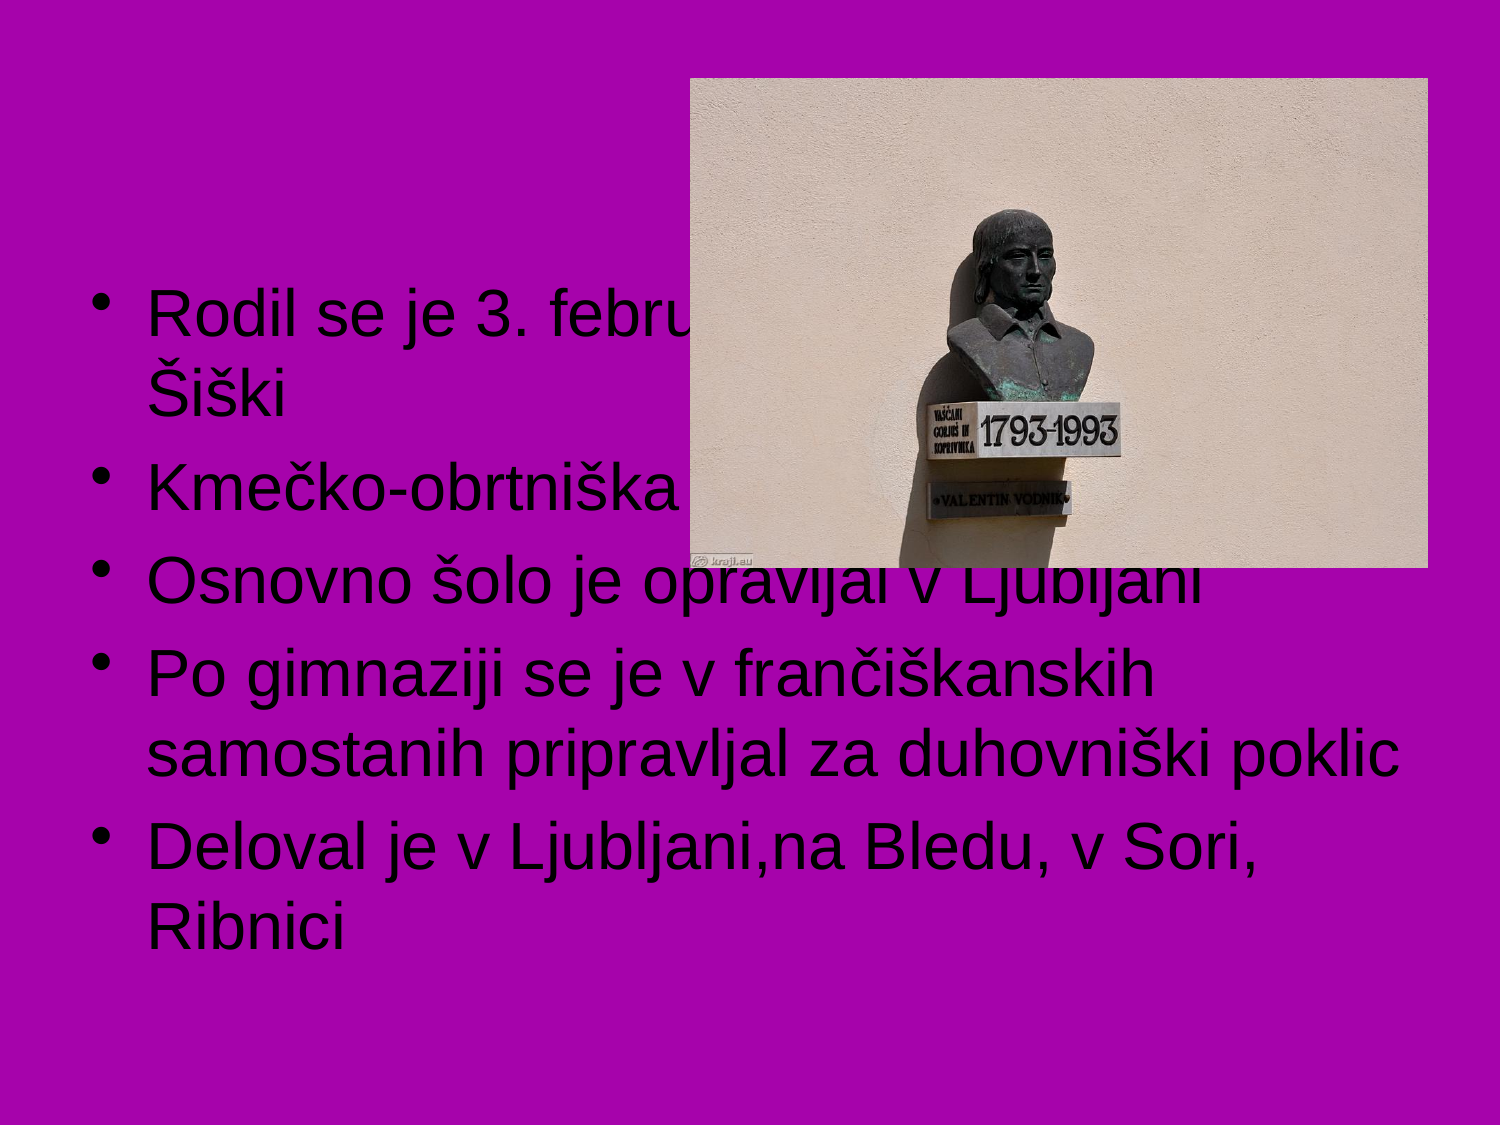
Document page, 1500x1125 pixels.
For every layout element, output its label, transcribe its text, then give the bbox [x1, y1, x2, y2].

picture [690, 78, 1428, 568]
list Rodil se je 3. februarja 1758 v Zgornji Šiški Kmečko-obrtniška družina Osnovno šolo je opravljal v Ljubljani Po gimnaziji se je v frančiškanskih samostanih pripravljal za duhovniški poklic Deloval je v Ljubljani,na Bledu, v Sori, Ribnici [75, 262, 1425, 1005]
